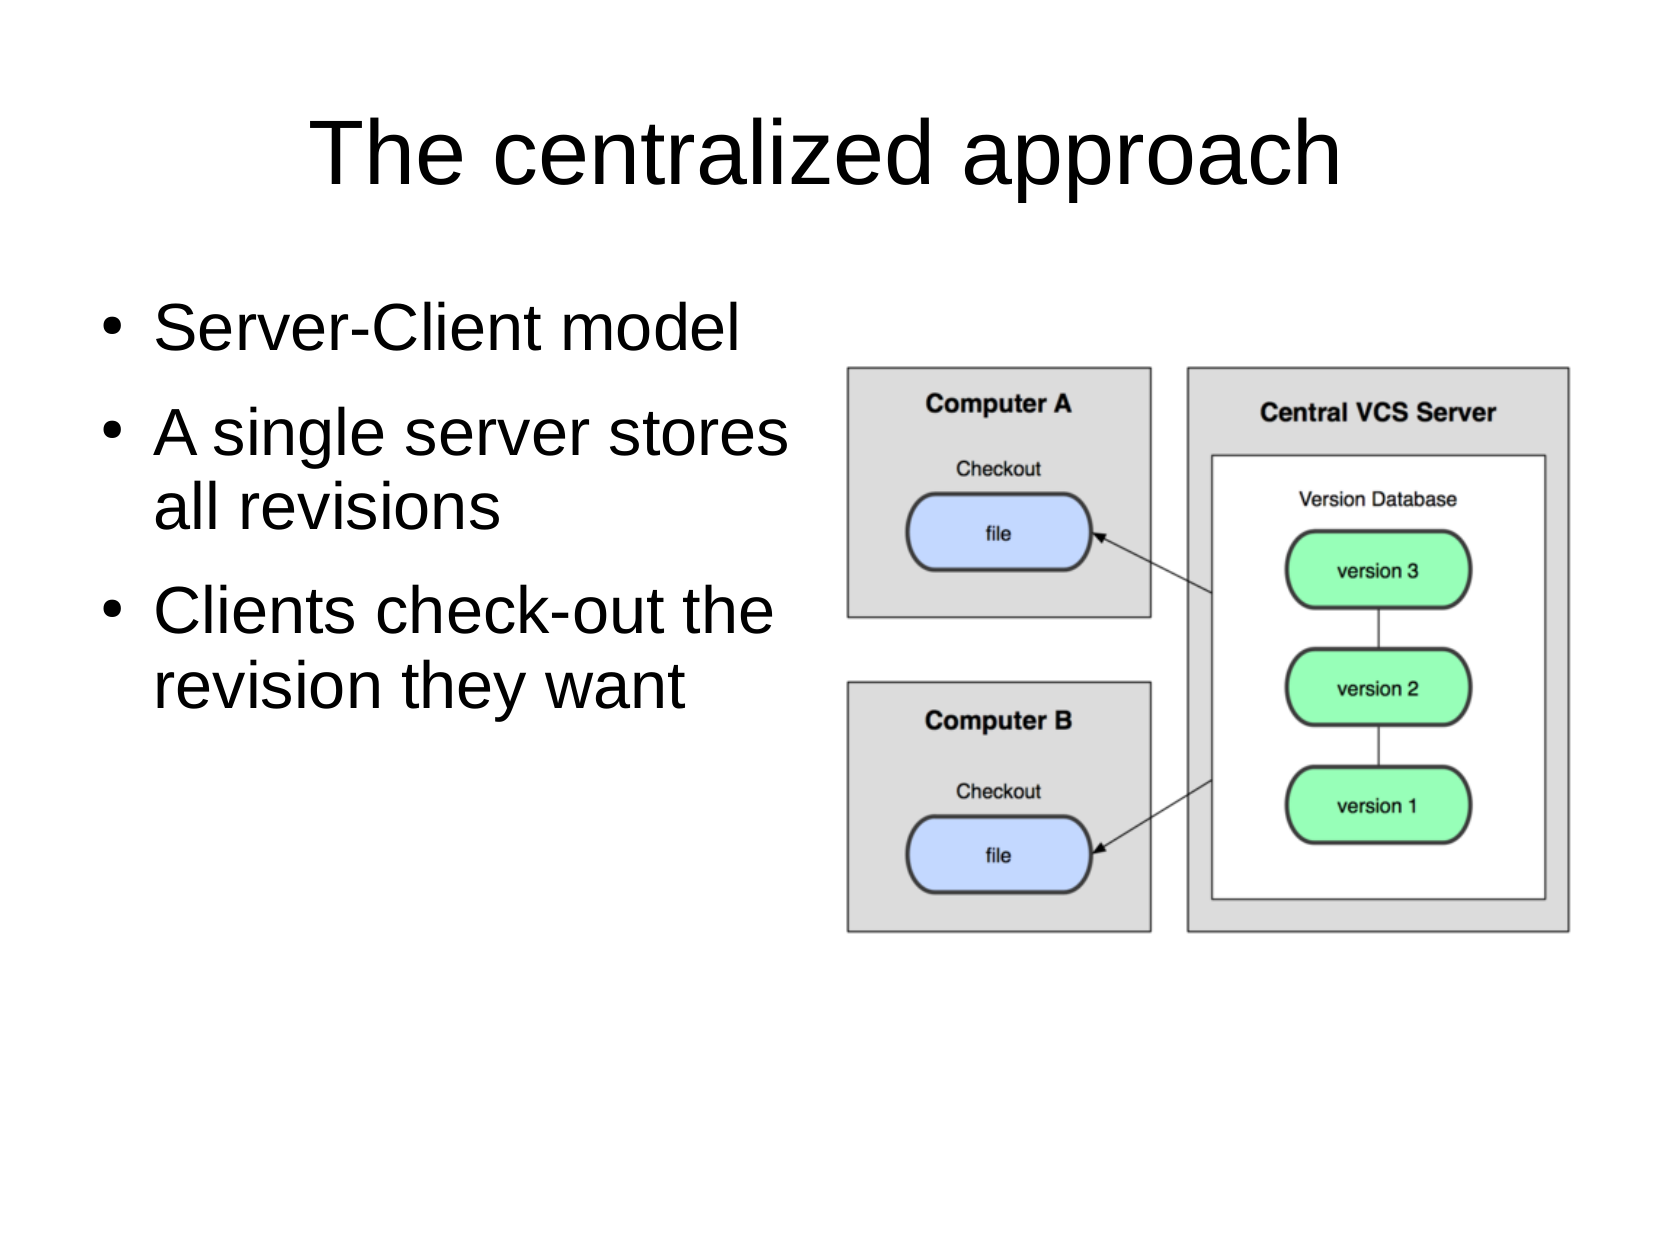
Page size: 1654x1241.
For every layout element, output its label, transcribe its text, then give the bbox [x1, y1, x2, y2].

title The centralized approach [82, 49, 1571, 257]
picture [845, 365, 1572, 935]
list Server-Client model A single server stores all revisions Clients check-out the revision they want [82, 290, 809, 1010]
